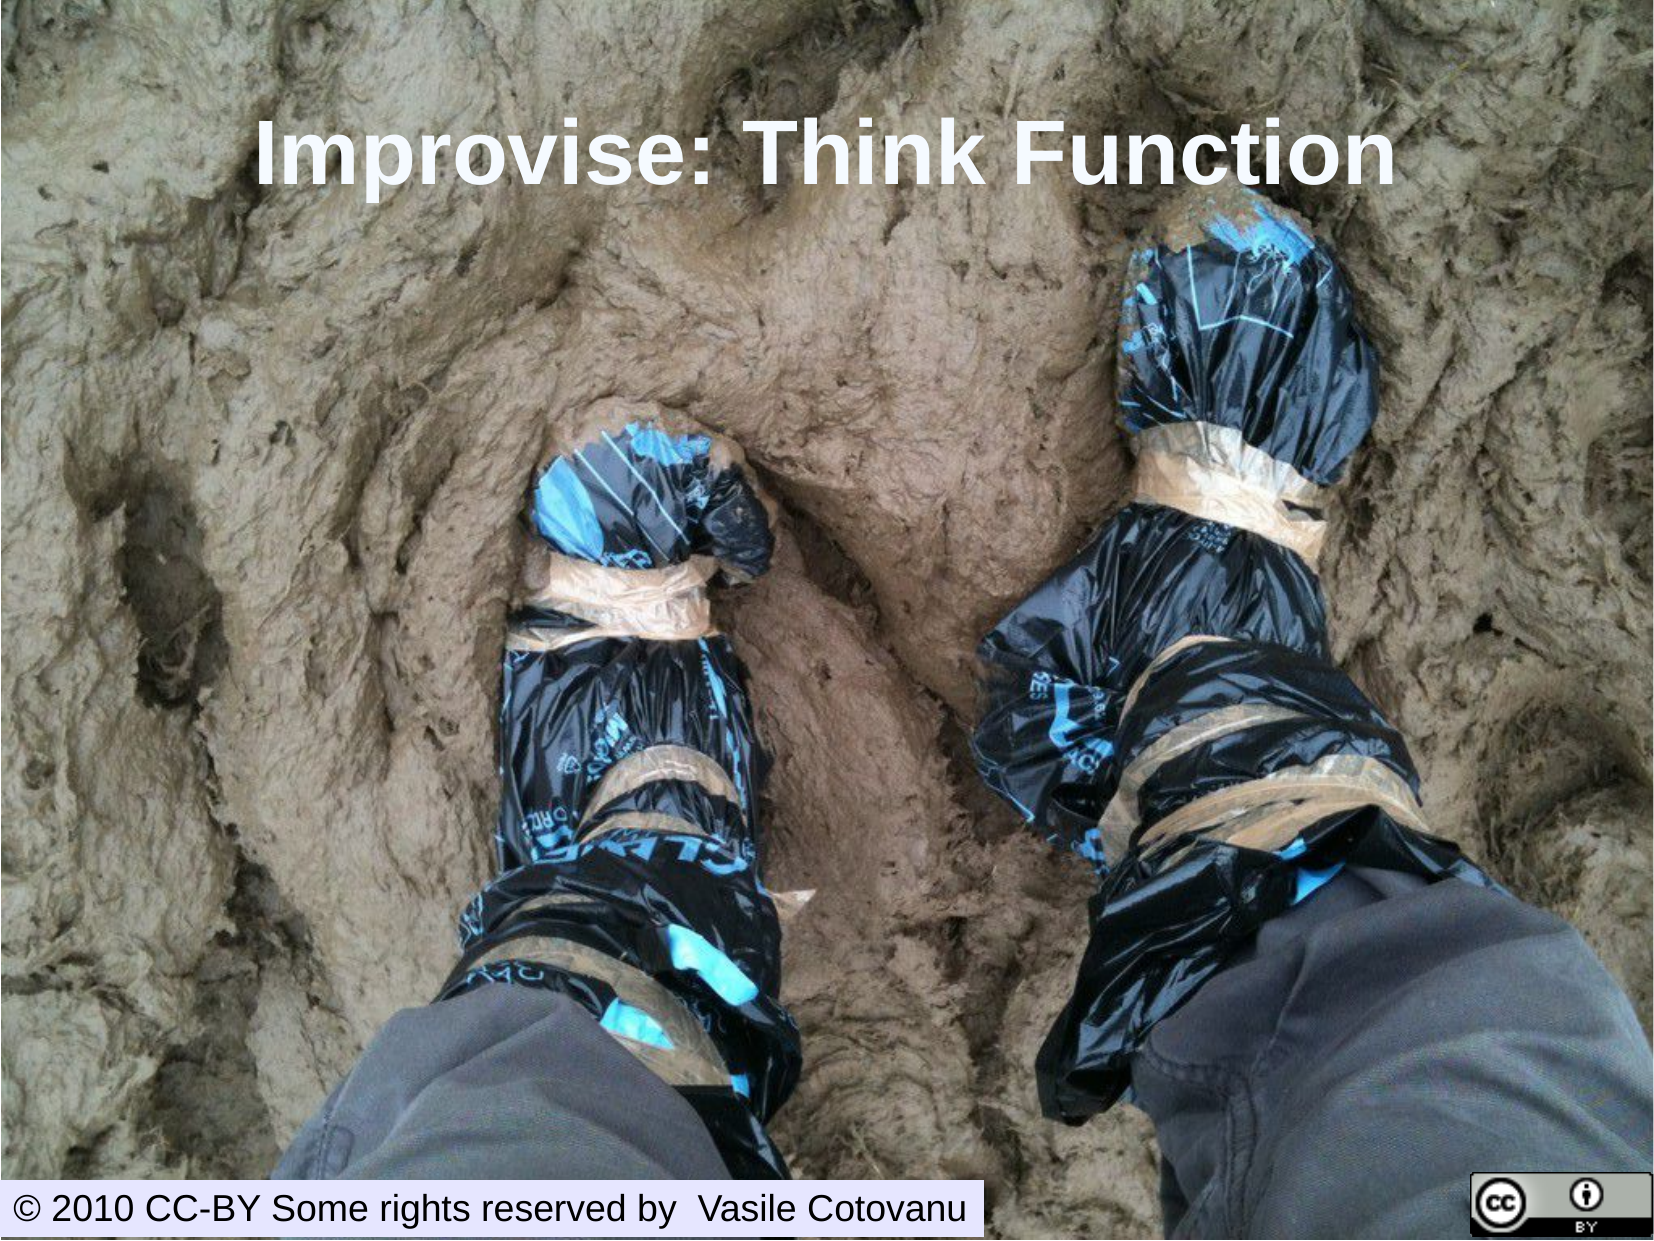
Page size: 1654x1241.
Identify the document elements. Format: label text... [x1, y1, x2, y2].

text_box © 2010 CC-BY Some rights reserved by Vasile Cotovanu [0, 1180, 984, 1237]
picture [1, 0, 1654, 1240]
title Improvise: Think Function [82, 49, 1571, 257]
